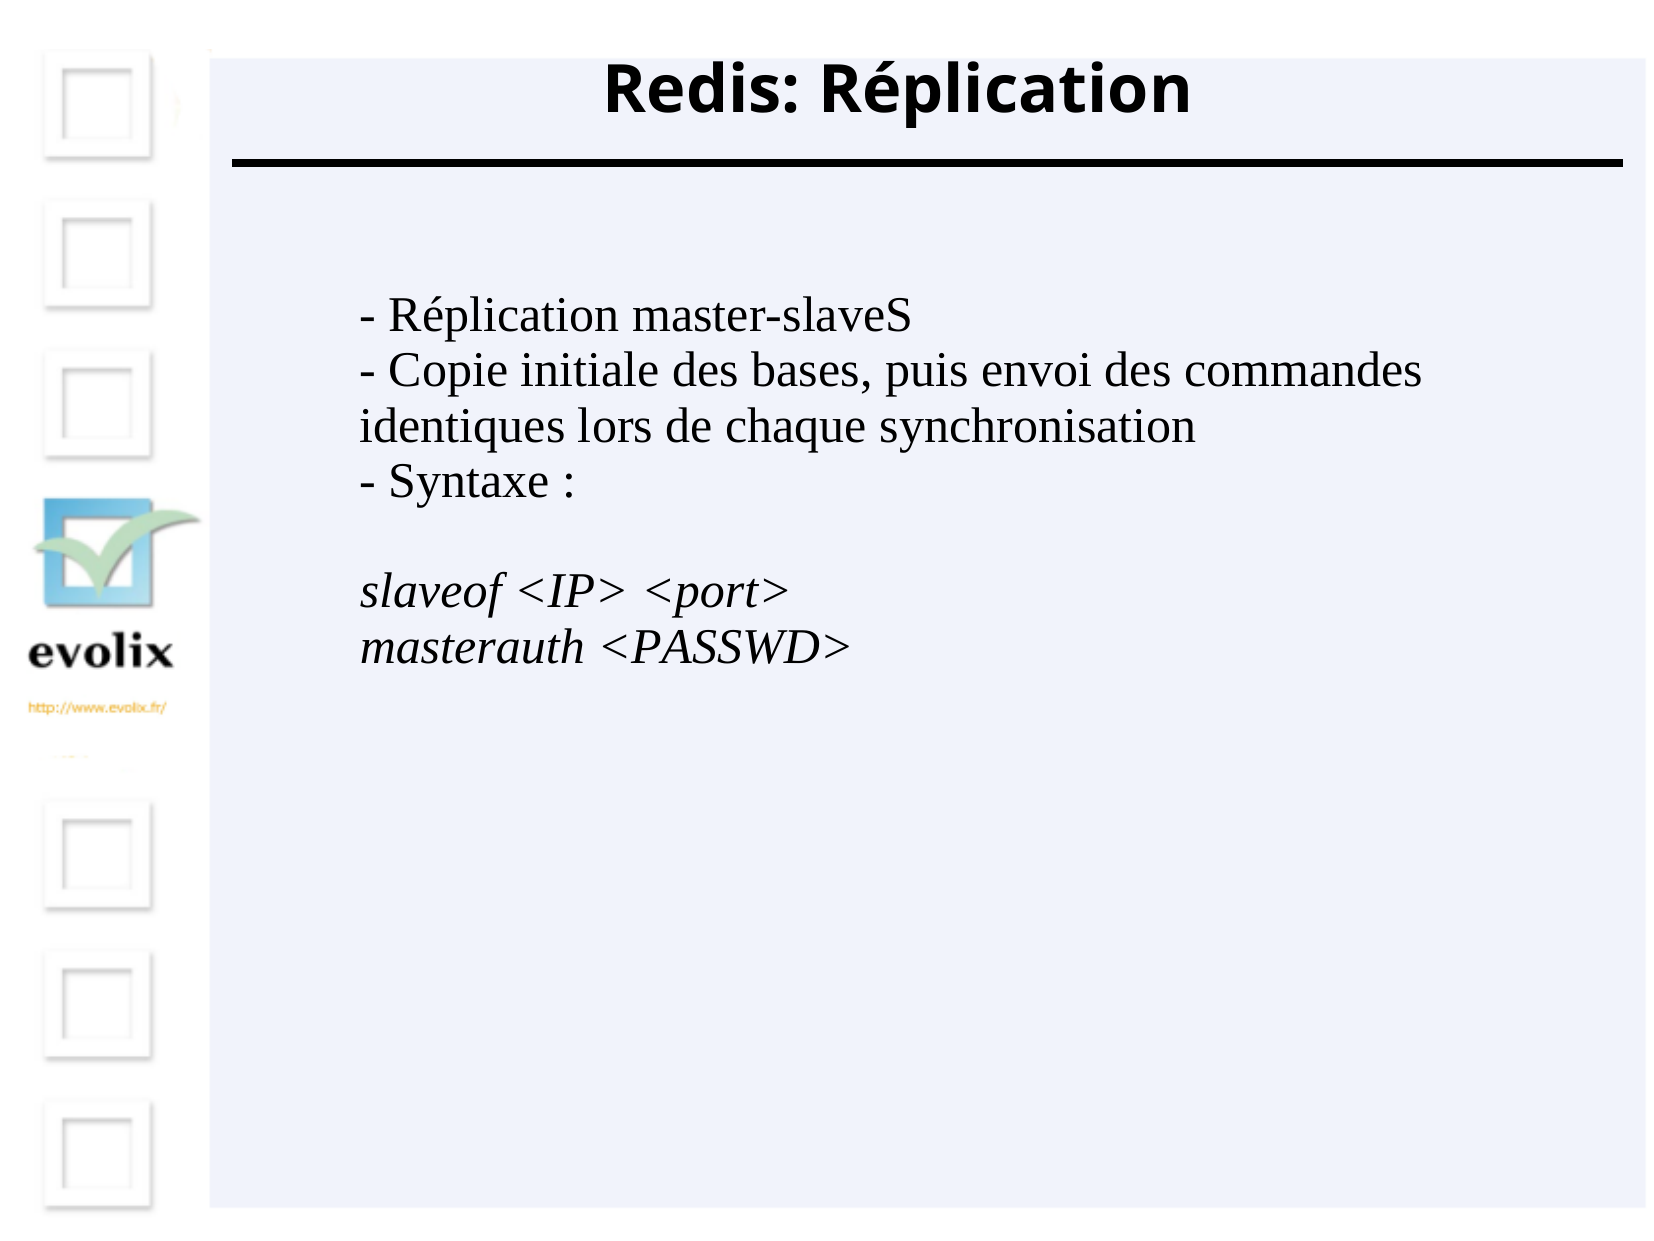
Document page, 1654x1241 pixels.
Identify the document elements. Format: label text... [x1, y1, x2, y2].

text_box - Réplication master-slaveS - Copie initiale des bases, puis envoi des commandes identiques lors de chaque synchronisation - Syntaxe : slaveof <IP> <port> masterauth <PASSWD> [359, 287, 1570, 891]
picture [0, 49, 1654, 1218]
title Redis: Réplication [411, 25, 1386, 149]
